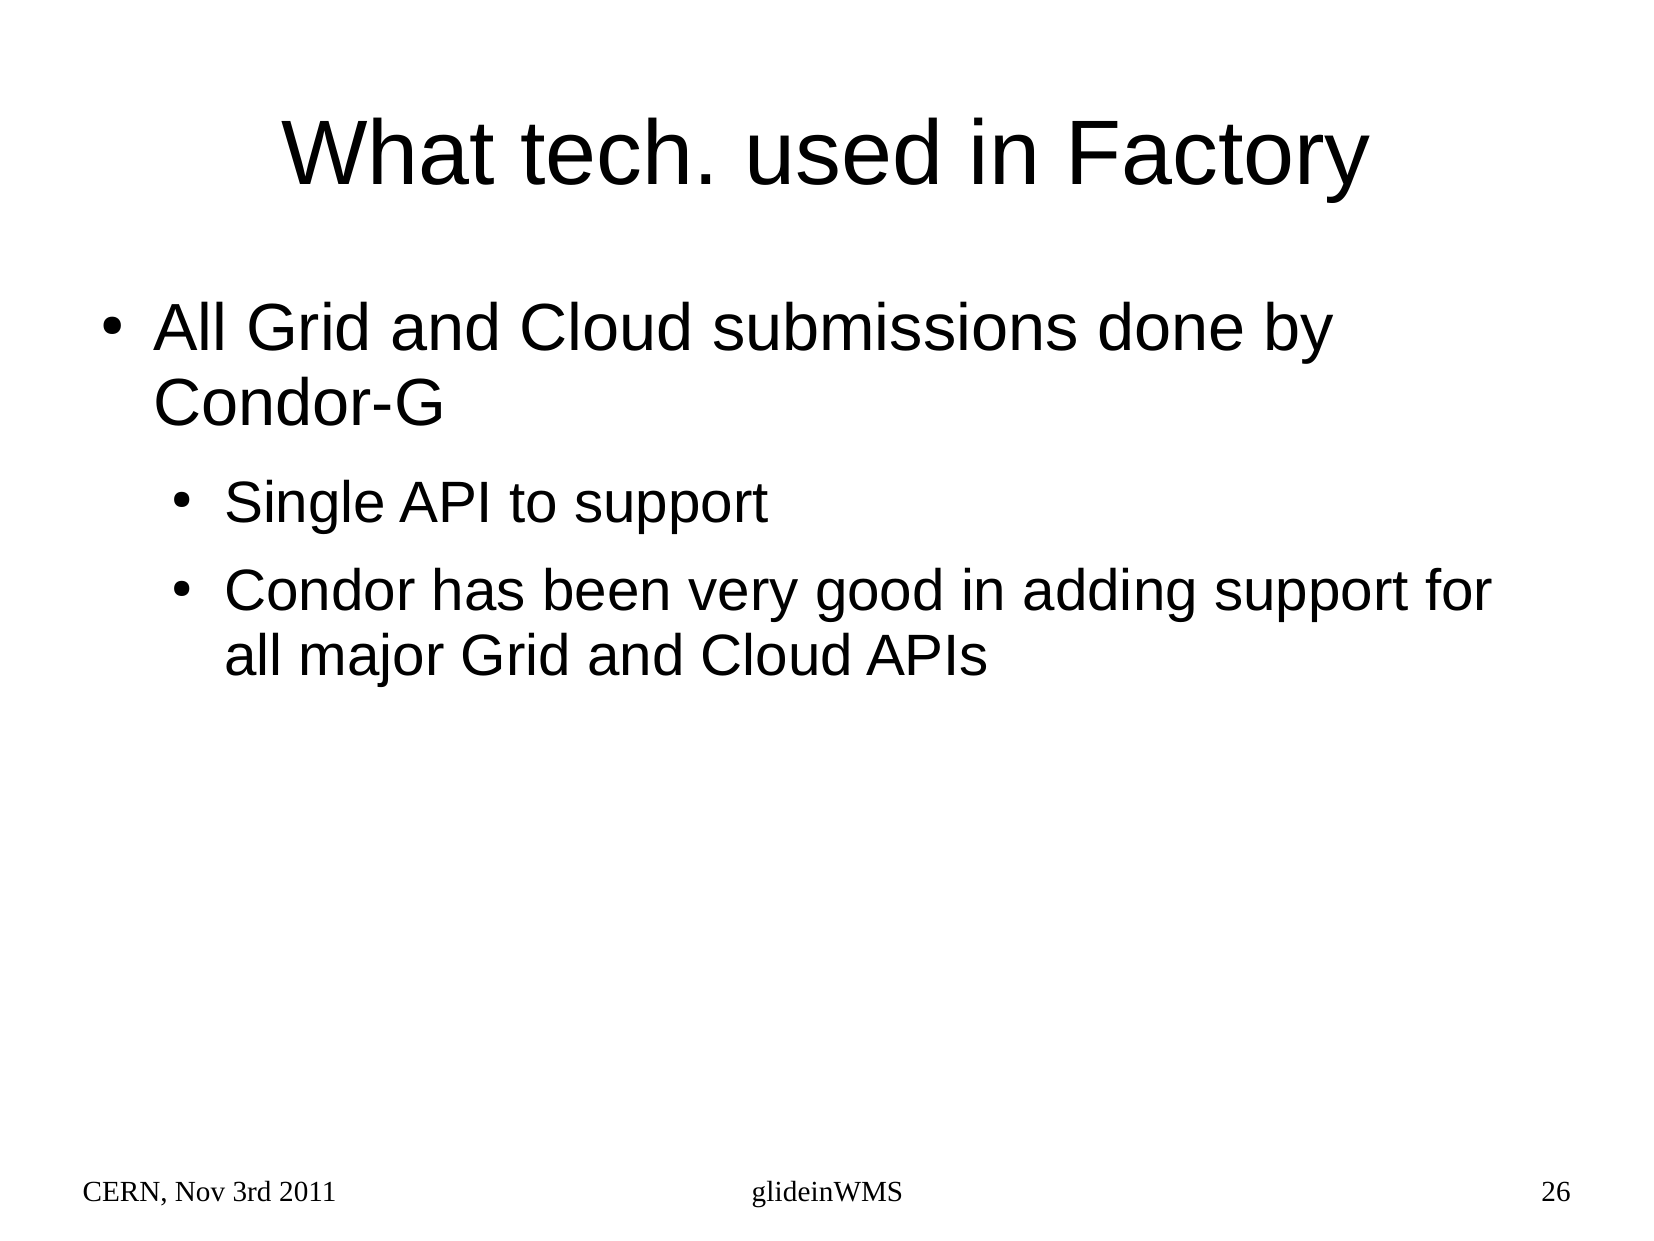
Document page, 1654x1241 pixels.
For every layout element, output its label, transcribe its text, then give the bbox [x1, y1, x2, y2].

title What tech. used in Factory [82, 56, 1571, 250]
list All Grid and Cloud submissions done by Condor-G Single API to support Condor has been very good in adding support for all major Grid and Cloud APIs [82, 290, 1571, 1109]
